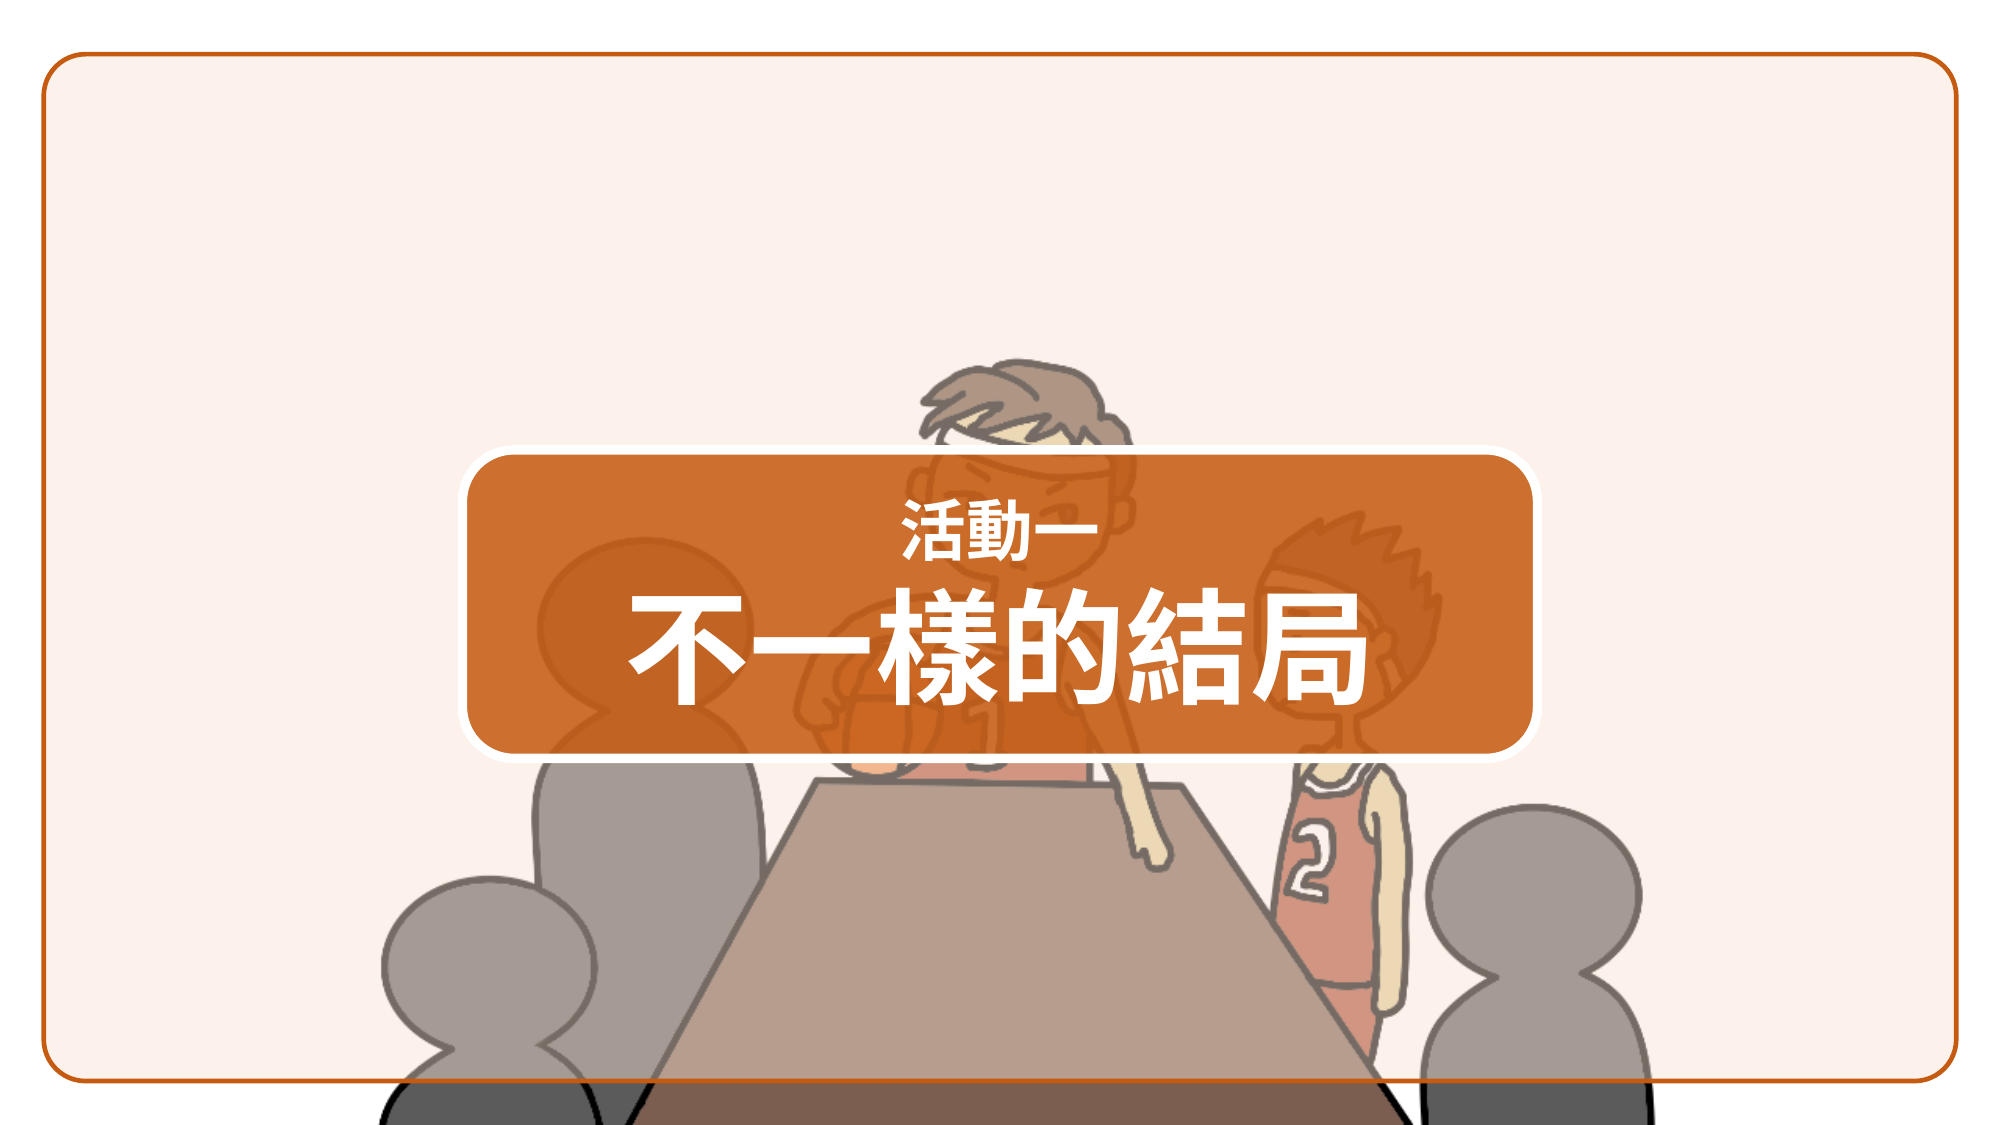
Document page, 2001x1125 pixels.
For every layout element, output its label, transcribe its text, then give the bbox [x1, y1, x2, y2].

text_box 活動一 不一樣的結局 [462, 449, 1538, 759]
picture [0, 322, 2000, 1125]
text_box [43, 54, 1957, 1082]
